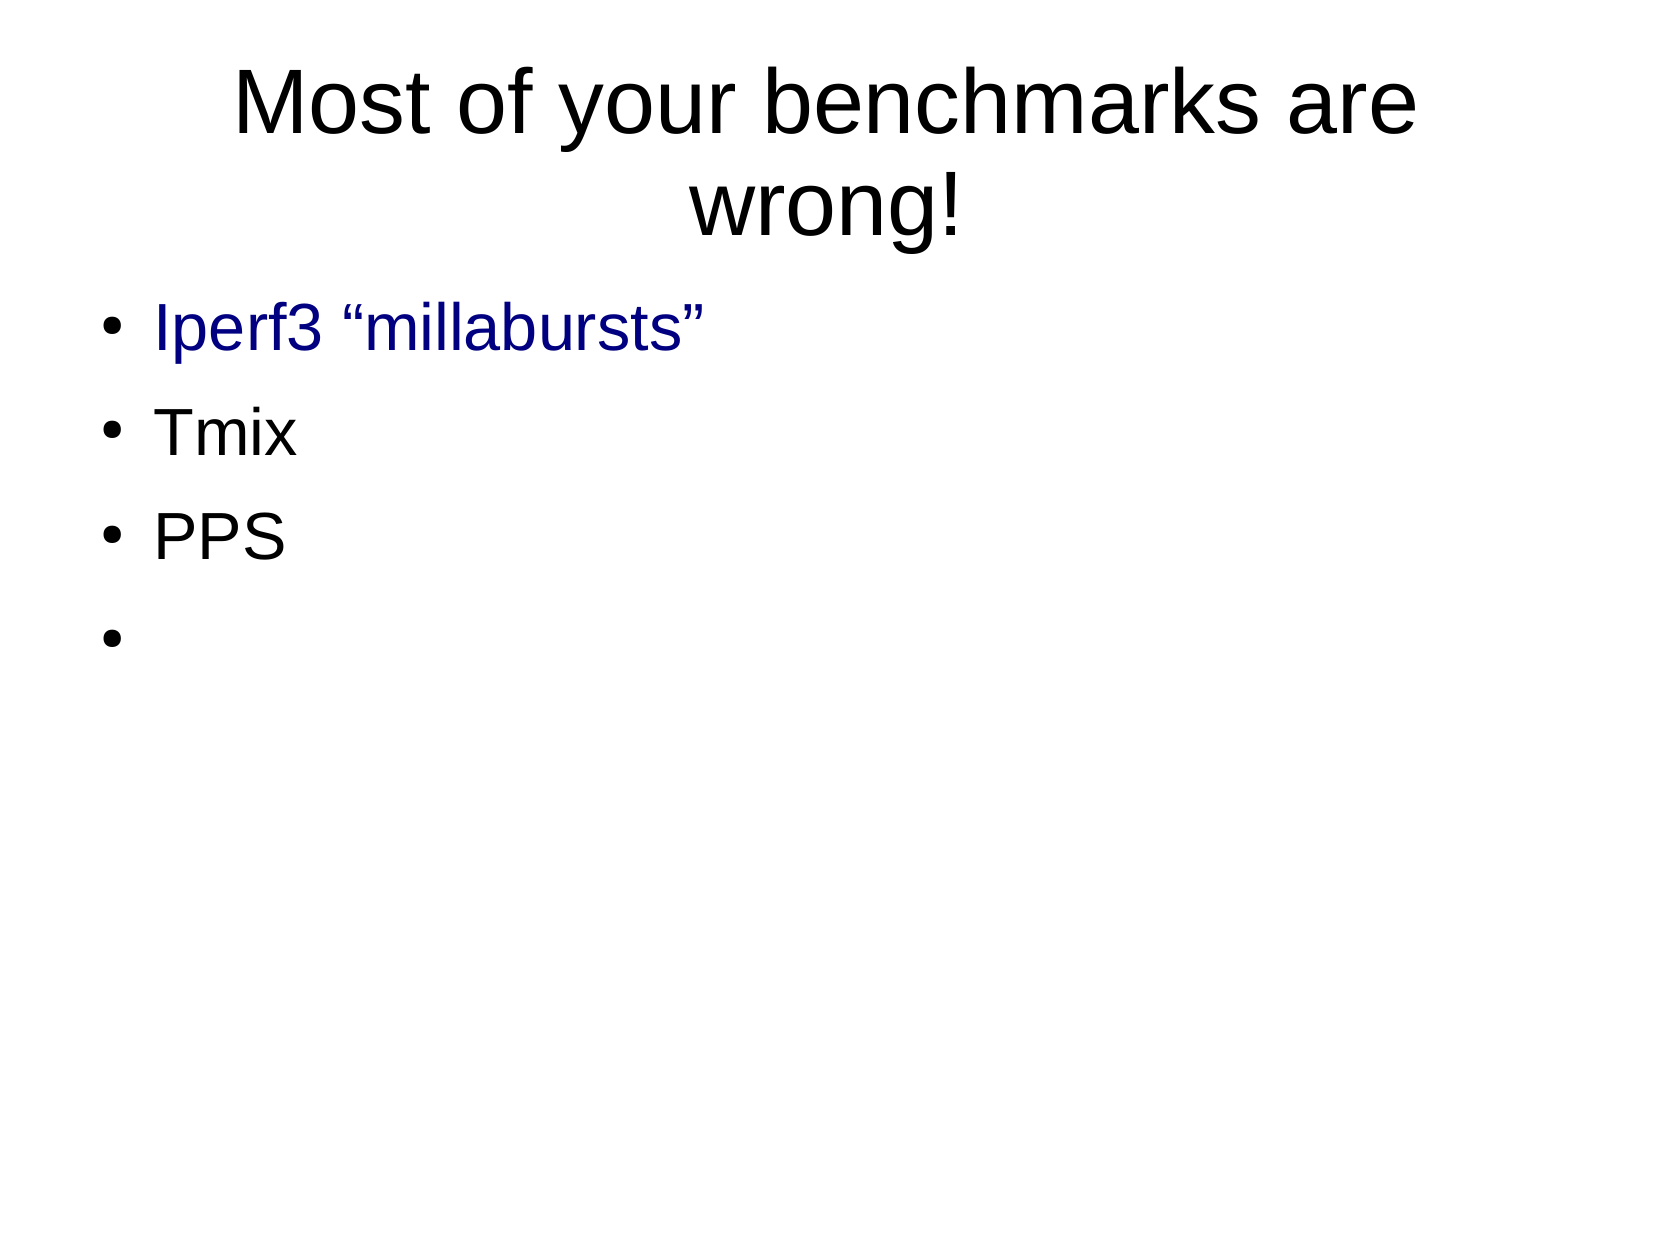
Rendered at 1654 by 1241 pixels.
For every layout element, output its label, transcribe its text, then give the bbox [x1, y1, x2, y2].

title Most of your benchmarks are wrong! [82, 49, 1571, 257]
list Iperf3 “millabursts” Tmix PPS [82, 290, 1571, 1010]
